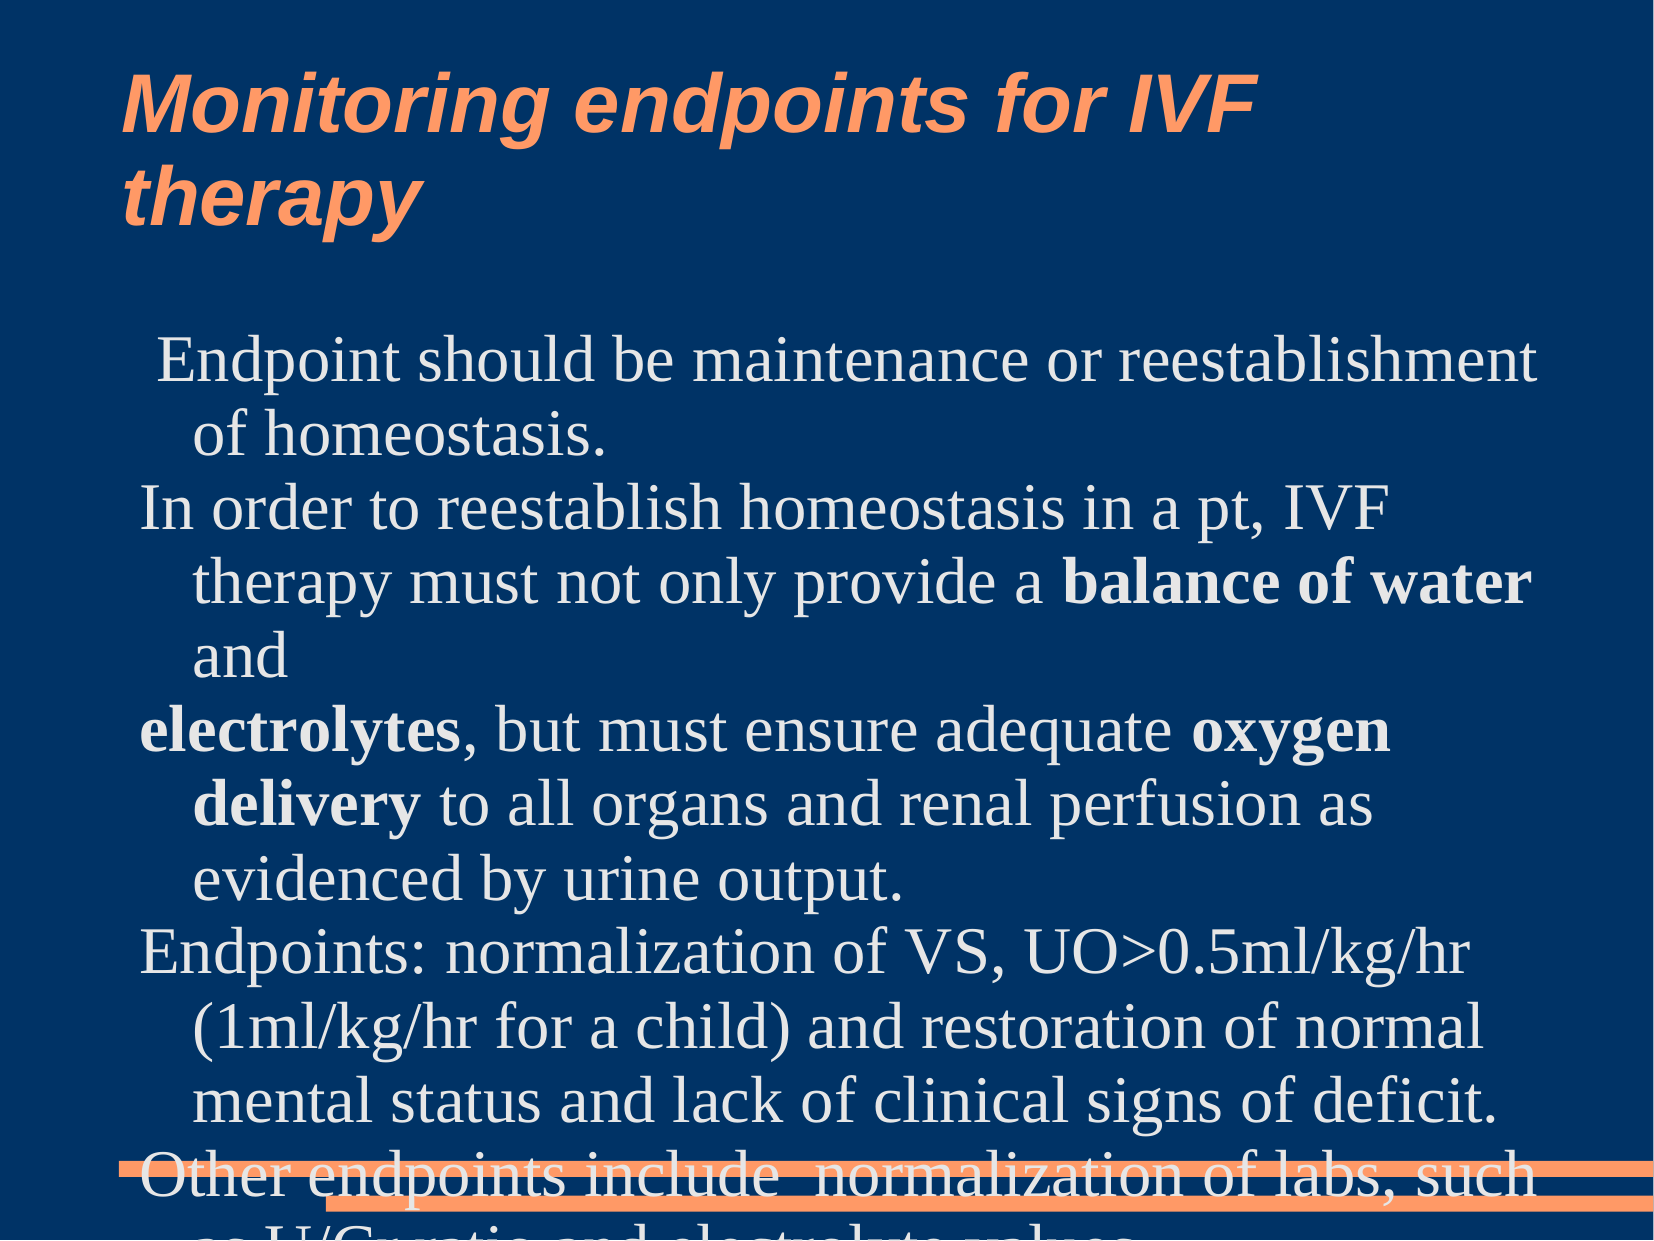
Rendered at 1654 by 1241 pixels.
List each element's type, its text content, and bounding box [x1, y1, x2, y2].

title Monitoring endpoints for IVF therapy [121, 46, 1534, 254]
list Endpoint should be maintenance or reestablishment of homeostasis. In order to reestablish homeostasis in a pt, IVF therapy must not only provide a balance of water and electrolytes, but must ensure adequate oxygen delivery to all organs and renal perfusion as evidenced by urine output. Endpoints: normalization of VS, UO>0.5ml/kg/hr (1ml/kg/hr for a child) and restoration of normal mental status and lack of clinical signs of deficit. Other endpoints include normalization of labs, such as U/Cr ratio and electrolyte values. [121, 322, 1561, 1241]
